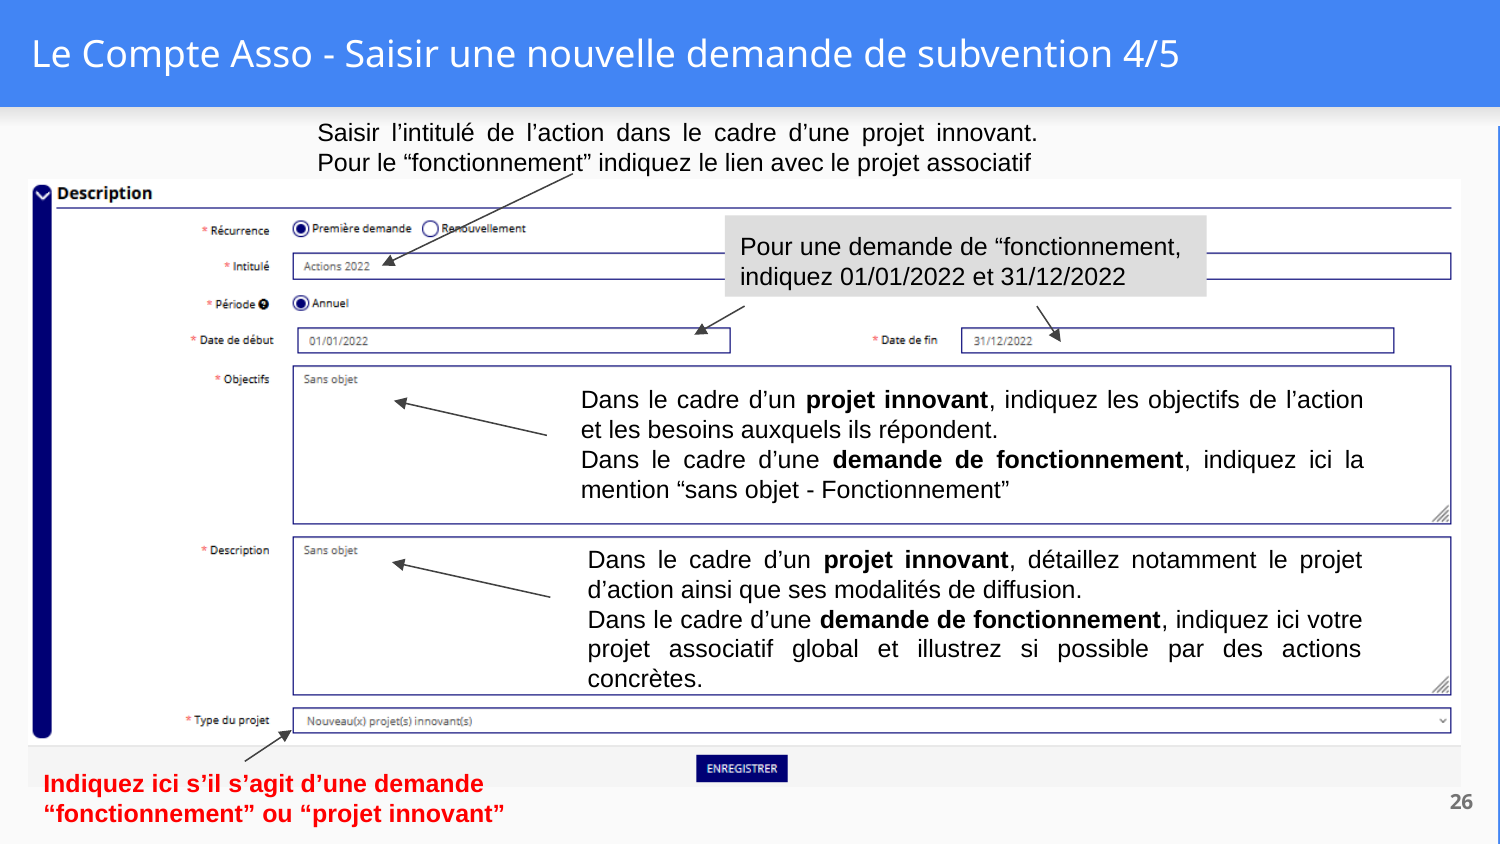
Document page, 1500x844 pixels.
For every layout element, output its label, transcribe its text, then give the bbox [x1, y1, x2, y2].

title Le Compte Asso - Saisir une nouvelle demande de subvention 4/5 [16, 2, 1464, 102]
text_box Pour une demande de “fonctionnement, indiquez 01/01/2022 et 31/12/2022 [724, 215, 1207, 297]
text_box Saisir l’intitulé de l’action dans le cadre d’une projet innovant. Pour le “fonctionnement” indiquez le lien avec le projet associatif [302, 101, 1055, 196]
picture [28, 179, 1461, 787]
text_box Dans le cadre d’un projet innovant, indiquez les objectifs de l’action et les besoins auxquels ils répondent. Dans le cadre d’une demande de fonctionnement, indiquez ici la mention “sans objet - Fonctionnement” [565, 368, 1380, 503]
text_box Indiquez ici s’il s’agit d’une demande “fonctionnement” ou “projet innovant” [28, 752, 705, 844]
slide_number <numéro> [1398, 770, 1489, 835]
text_box Dans le cadre d’un projet innovant, détaillez notamment le projet d’action ainsi que ses modalités de diffusion. Dans le cadre d’une demande de fonctionnement, indiquez ici votre projet associatif global et illustrez si possible par des actions concrètes. [572, 528, 1379, 663]
